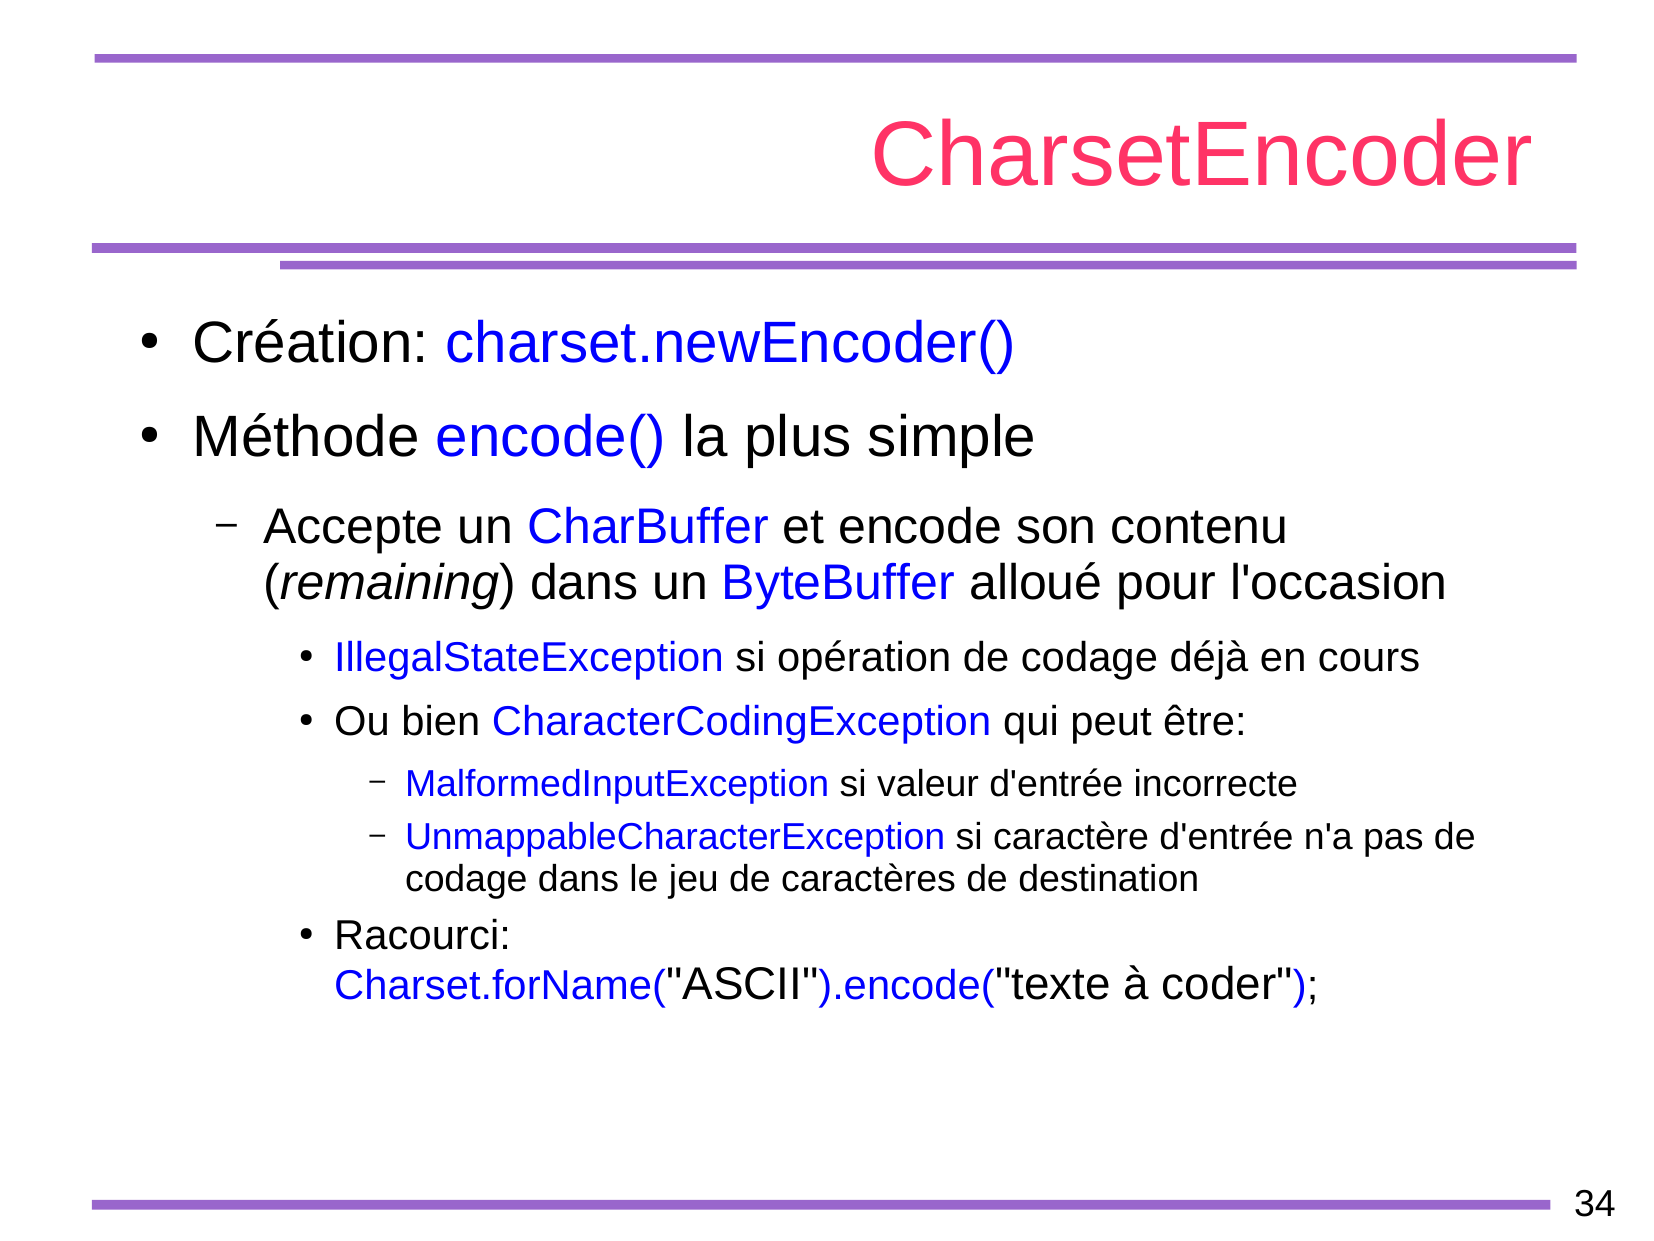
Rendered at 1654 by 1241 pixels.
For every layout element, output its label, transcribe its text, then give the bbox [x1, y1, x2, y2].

list Création: charset.newEncoder() Méthode encode() la plus simple Accepte un CharBuffer et encode son contenu (remaining) dans un ByteBuffer alloué pour l'occasion IllegalStateException si opération de codage déjà en cours Ou bien CharacterCodingException qui peut être: MalformedInputException si valeur d'entrée incorrecte UnmappableCharacterException si caractère d'entrée n'a pas de codage dans le jeu de caractères de destination Racourci: Charset.forName("ASCII").encode("texte à coder"); [121, 309, 1534, 1162]
title CharsetEncoder [121, 49, 1534, 257]
